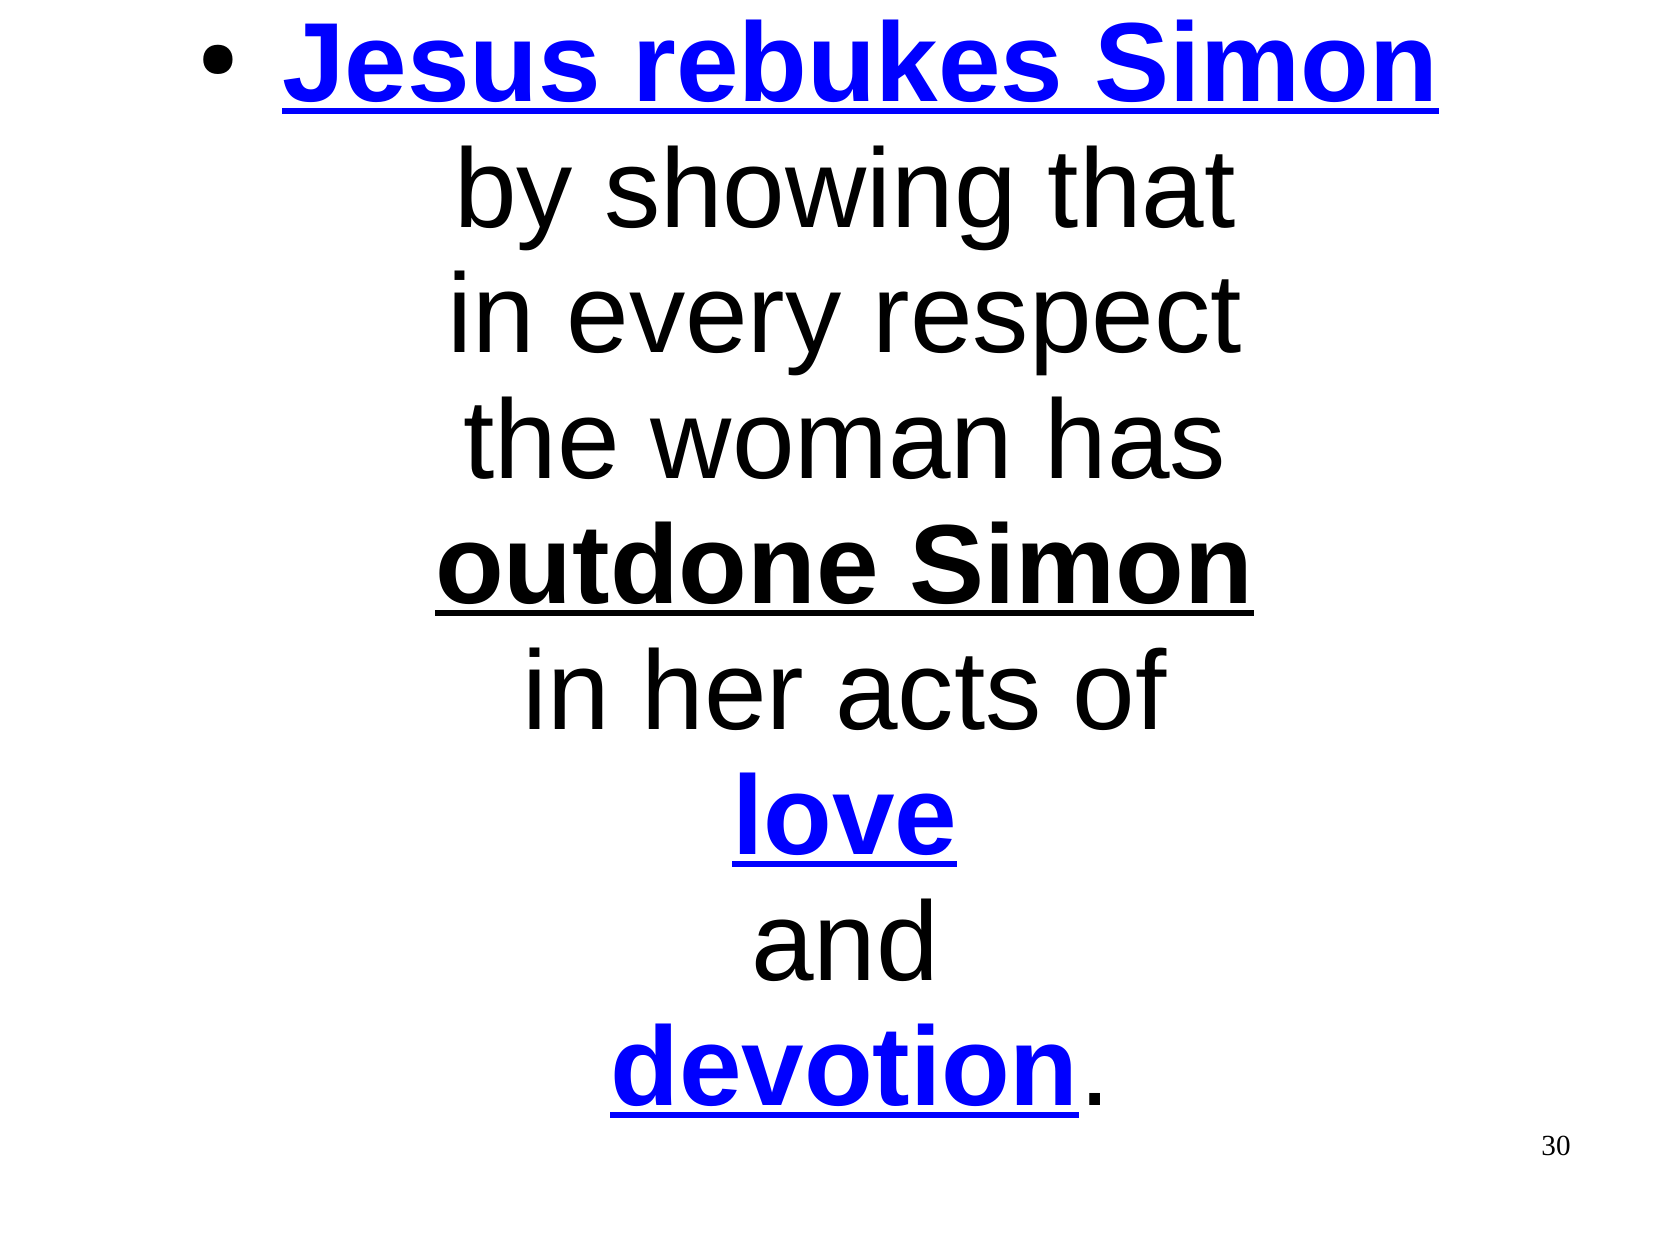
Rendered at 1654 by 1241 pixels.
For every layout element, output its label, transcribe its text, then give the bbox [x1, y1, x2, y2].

list Jesus rebukes Simon by showing that in every respect the woman has outdone Simon in her acts of love and devotion. [0, 0, 1651, 1238]
